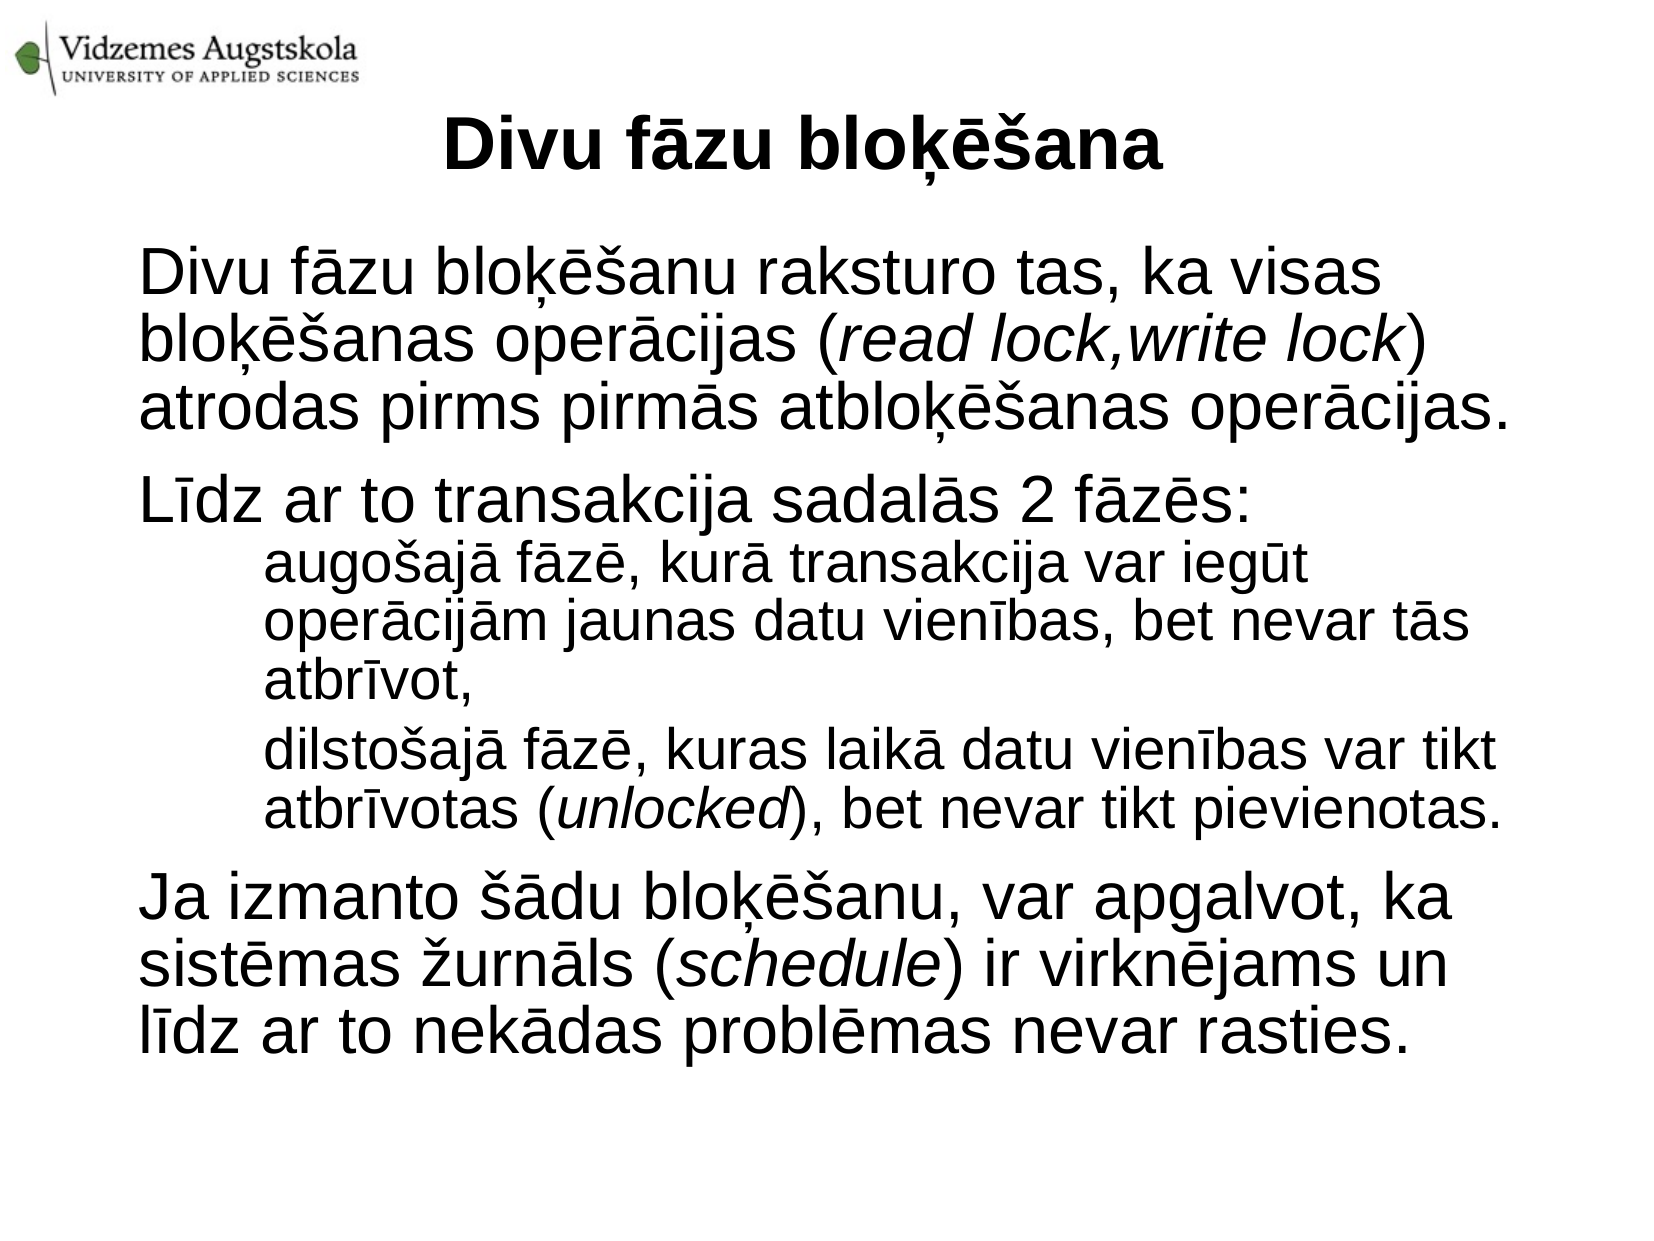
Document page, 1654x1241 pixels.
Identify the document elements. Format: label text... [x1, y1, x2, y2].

list Divu fāzu bloķēšanu raksturo tas, ka visas bloķēšanas operācijas (read lock,write lock) atrodas pirms pirmās atbloķēšanas operācijas. Līdz ar to transakcija sadalās 2 fāzēs: augošajā fāzē, kurā transakcija var iegūt operācijām jaunas datu vienības, bet nevar tās atbrīvot, dilstošajā fāzē, kuras laikā datu vienības var tikt atbrīvotas (unlocked), bet nevar tikt pievienotas. Ja izmanto šādu bloķēšanu, var apgalvot, ka sistēmas žurnāls (schedule) ir virknējams un līdz ar to nekādas problēmas nevar rasties. [82, 236, 1569, 1107]
picture [5, 2, 368, 113]
title Divu fāzu bloķēšana [94, 103, 1512, 188]
